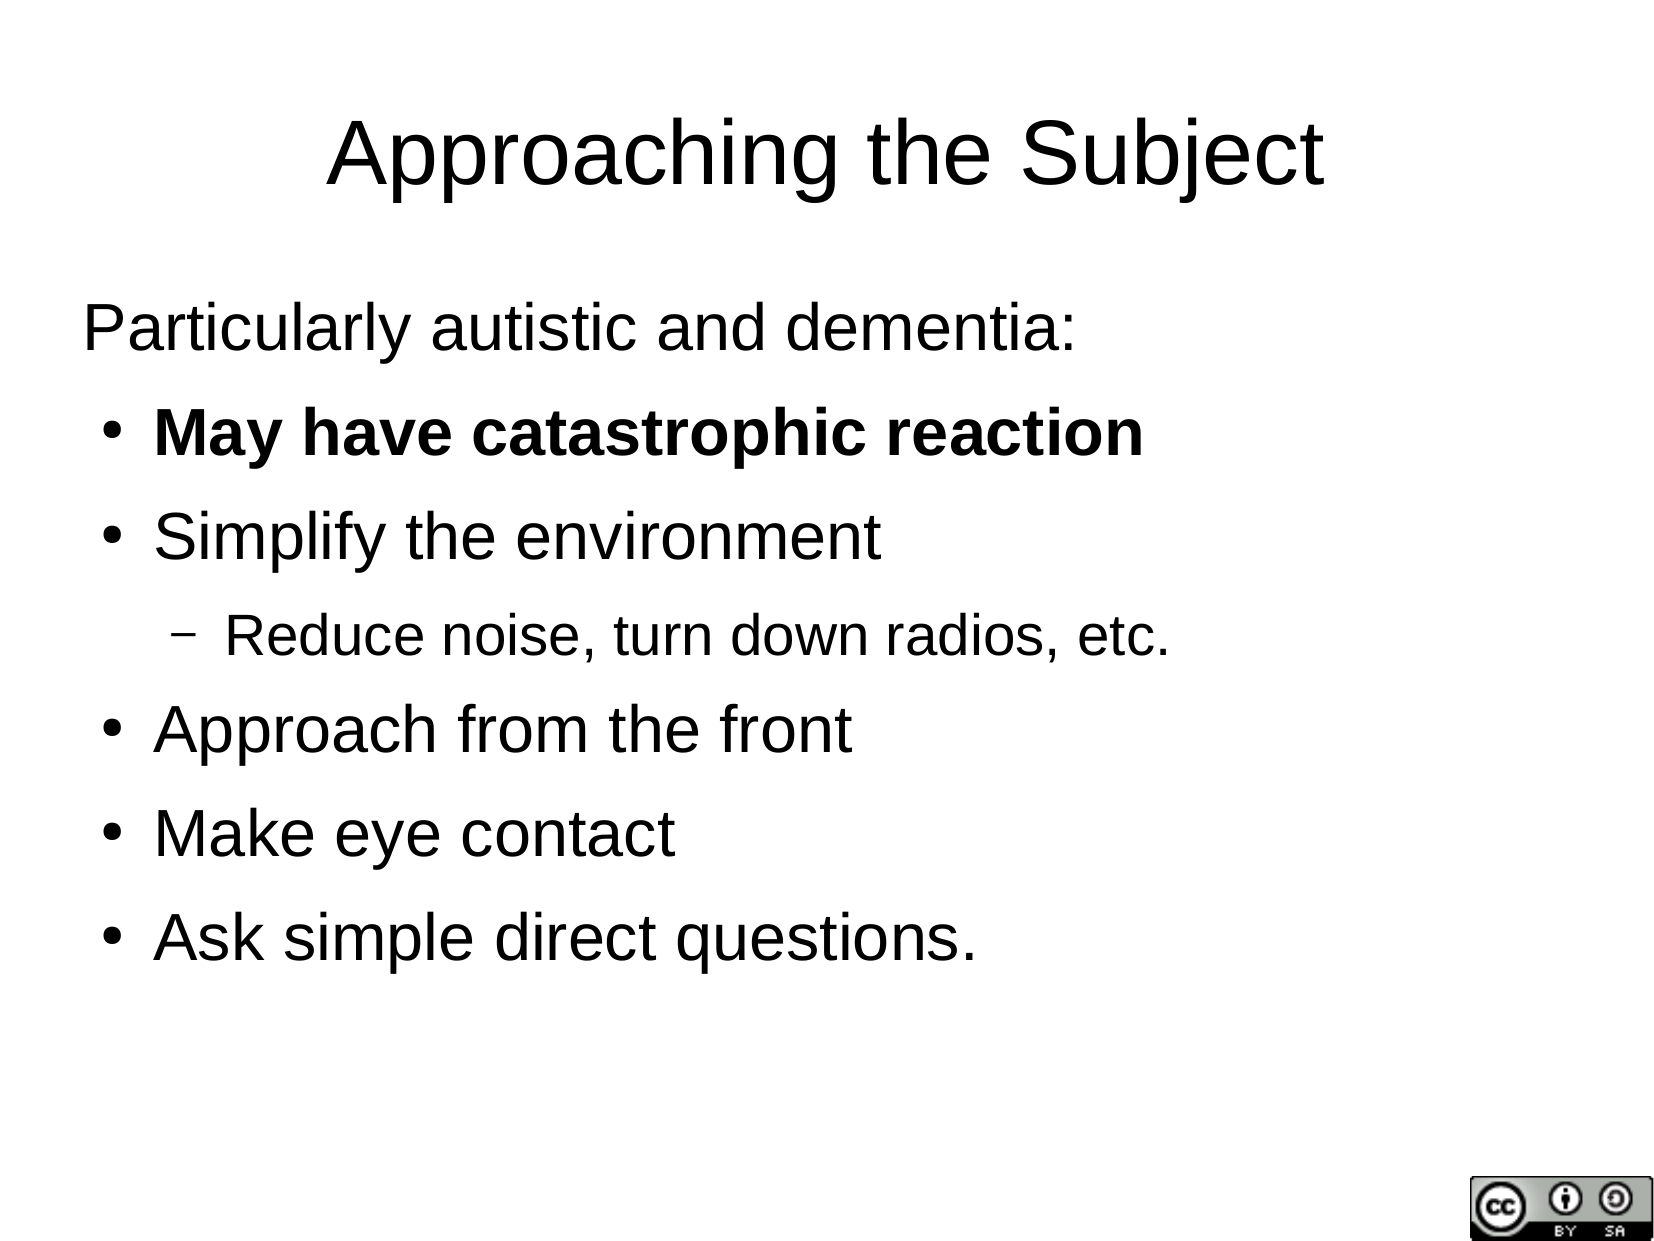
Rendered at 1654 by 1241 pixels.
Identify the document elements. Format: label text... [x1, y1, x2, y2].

list Particularly autistic and dementia: May have catastrophic reaction Simplify the environment Reduce noise, turn down radios, etc. Approach from the front Make eye contact Ask simple direct questions. [82, 290, 1571, 1010]
picture [1470, 1176, 1654, 1241]
title Approaching the Subject [82, 49, 1571, 257]
